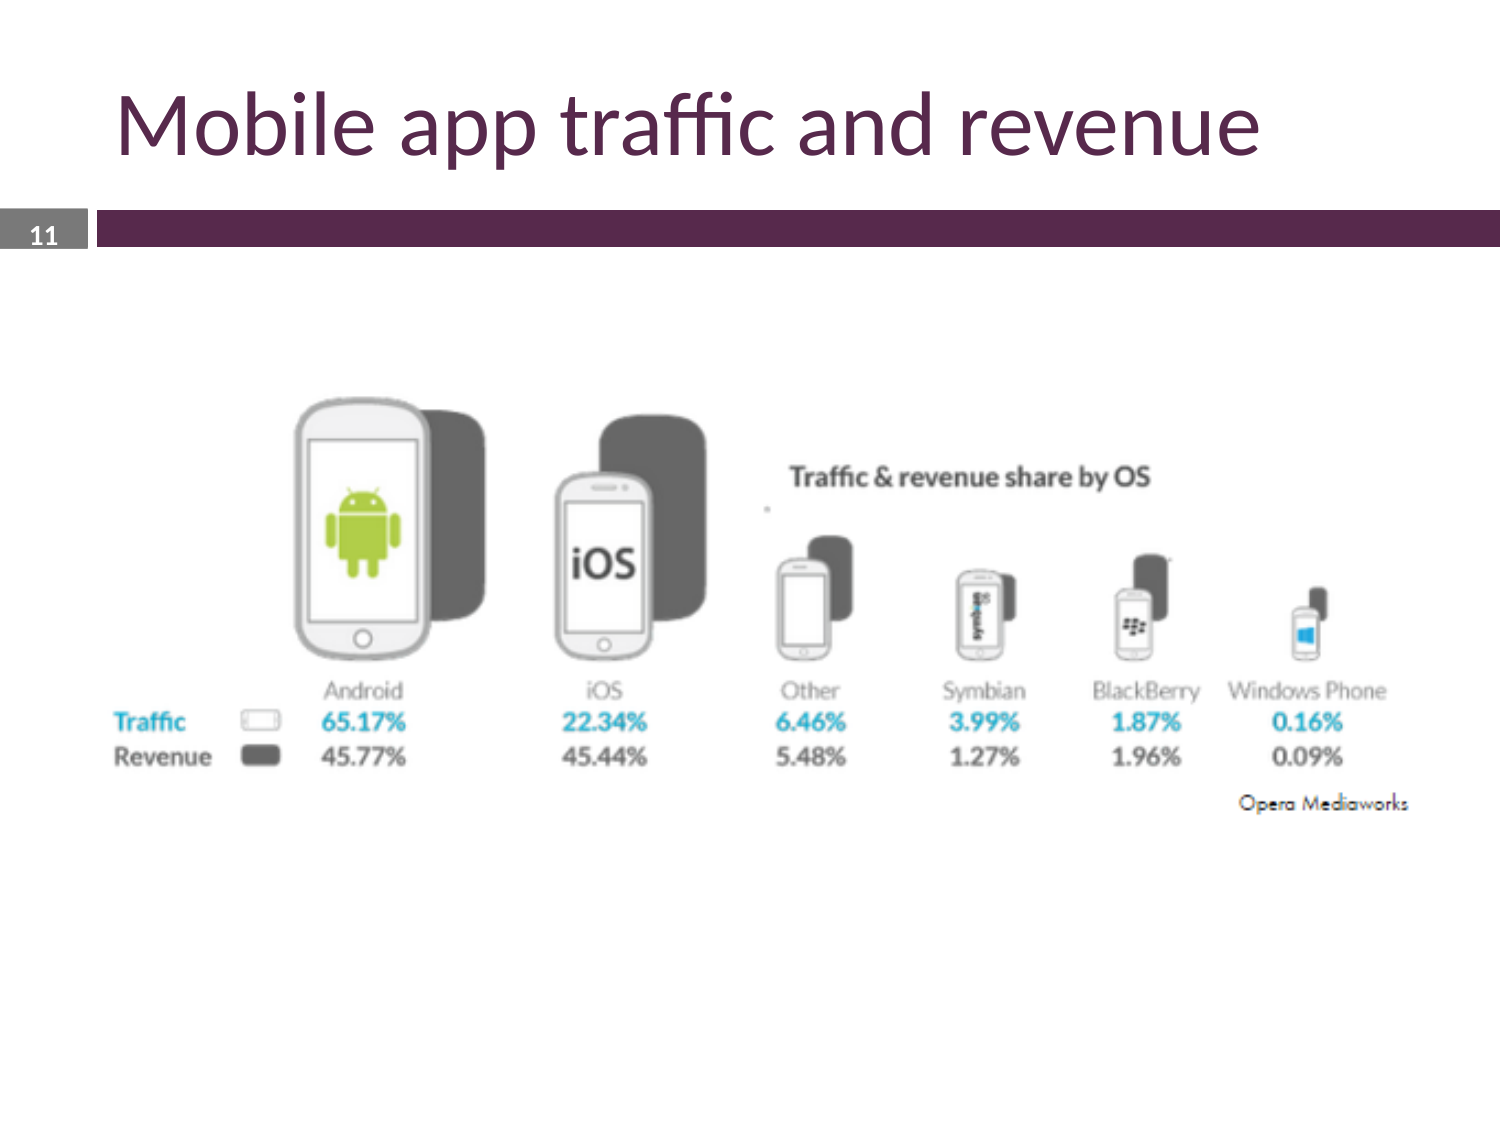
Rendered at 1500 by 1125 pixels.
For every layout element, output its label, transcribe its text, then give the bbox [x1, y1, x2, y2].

text_box [0, 208, 88, 249]
picture [87, 373, 1420, 847]
title Mobile app traffic and revenue [99, 37, 1438, 201]
